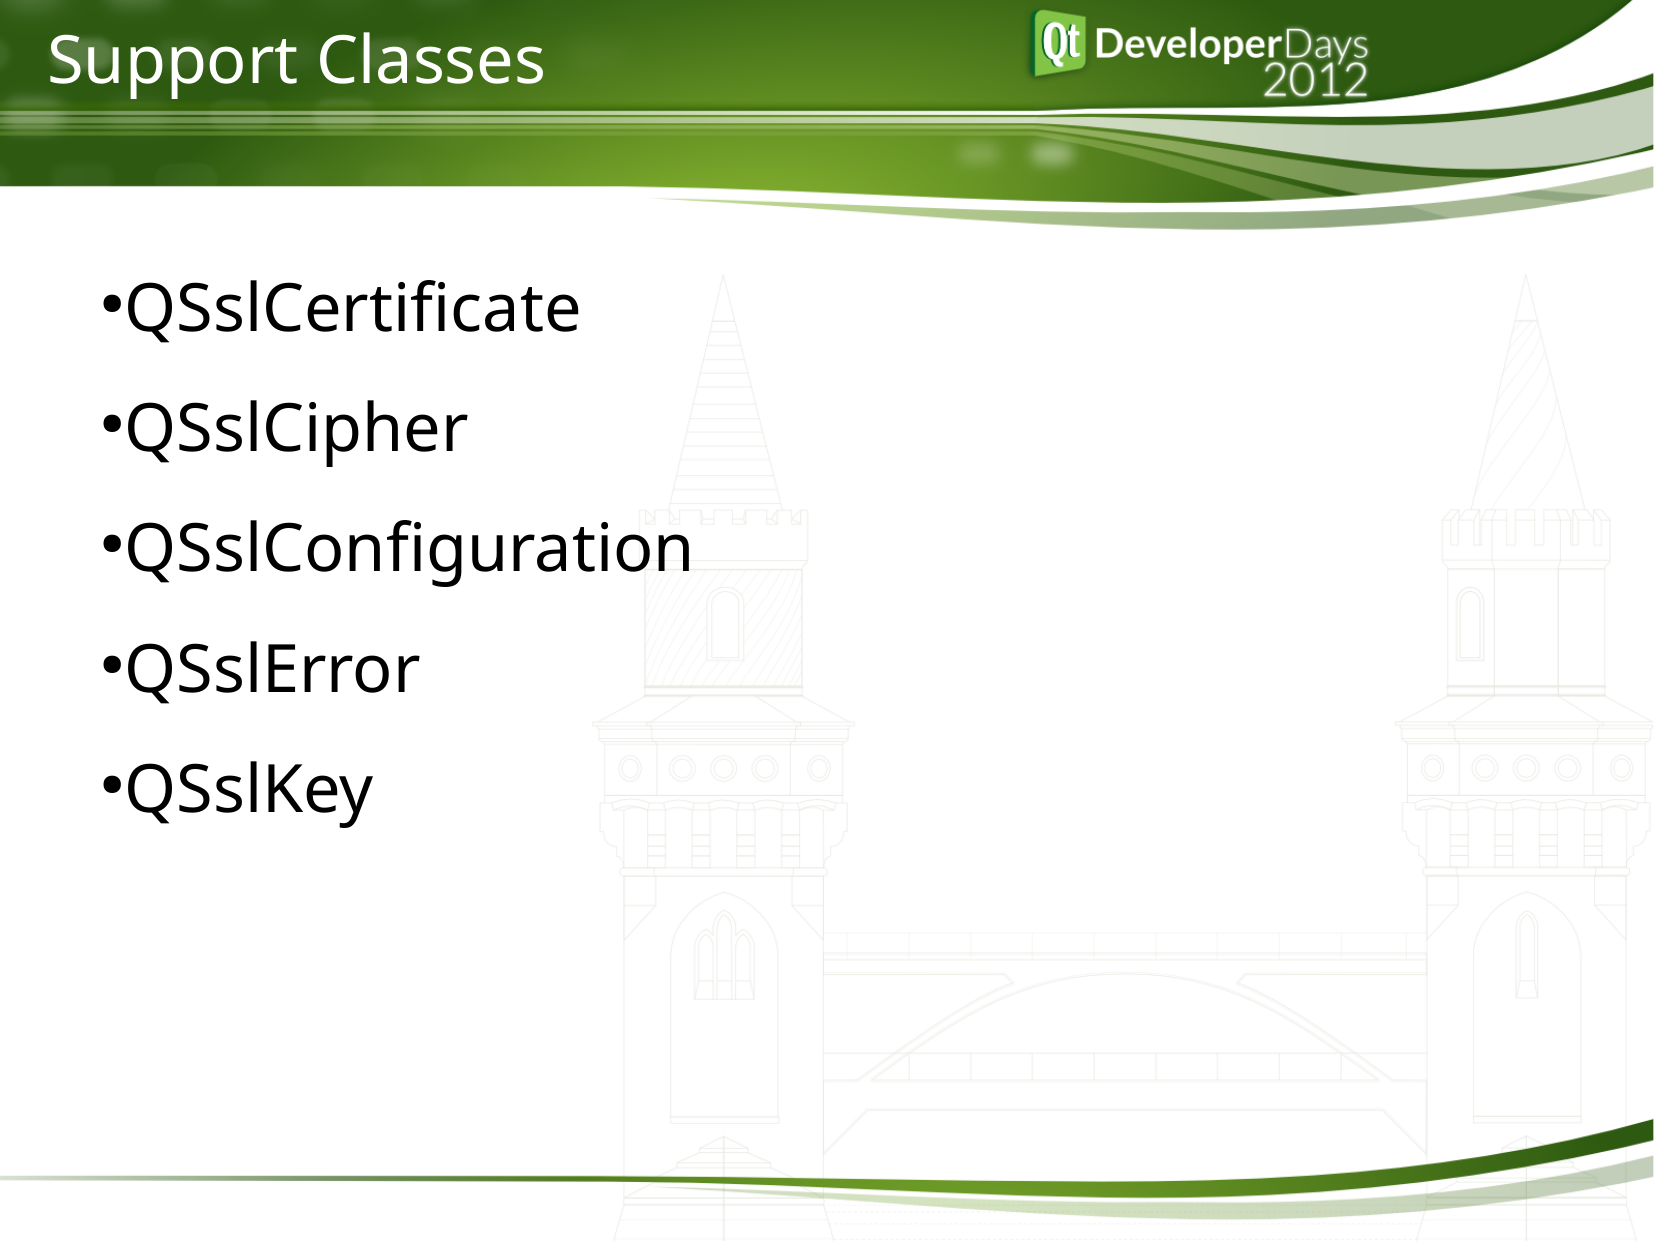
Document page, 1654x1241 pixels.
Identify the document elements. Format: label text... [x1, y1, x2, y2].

title Support Classes [47, 11, 1028, 178]
list QSslCertificate QSslCipher QSslConfiguration QSslError QSslKey [82, 259, 1538, 1079]
picture [0, 0, 1654, 1241]
